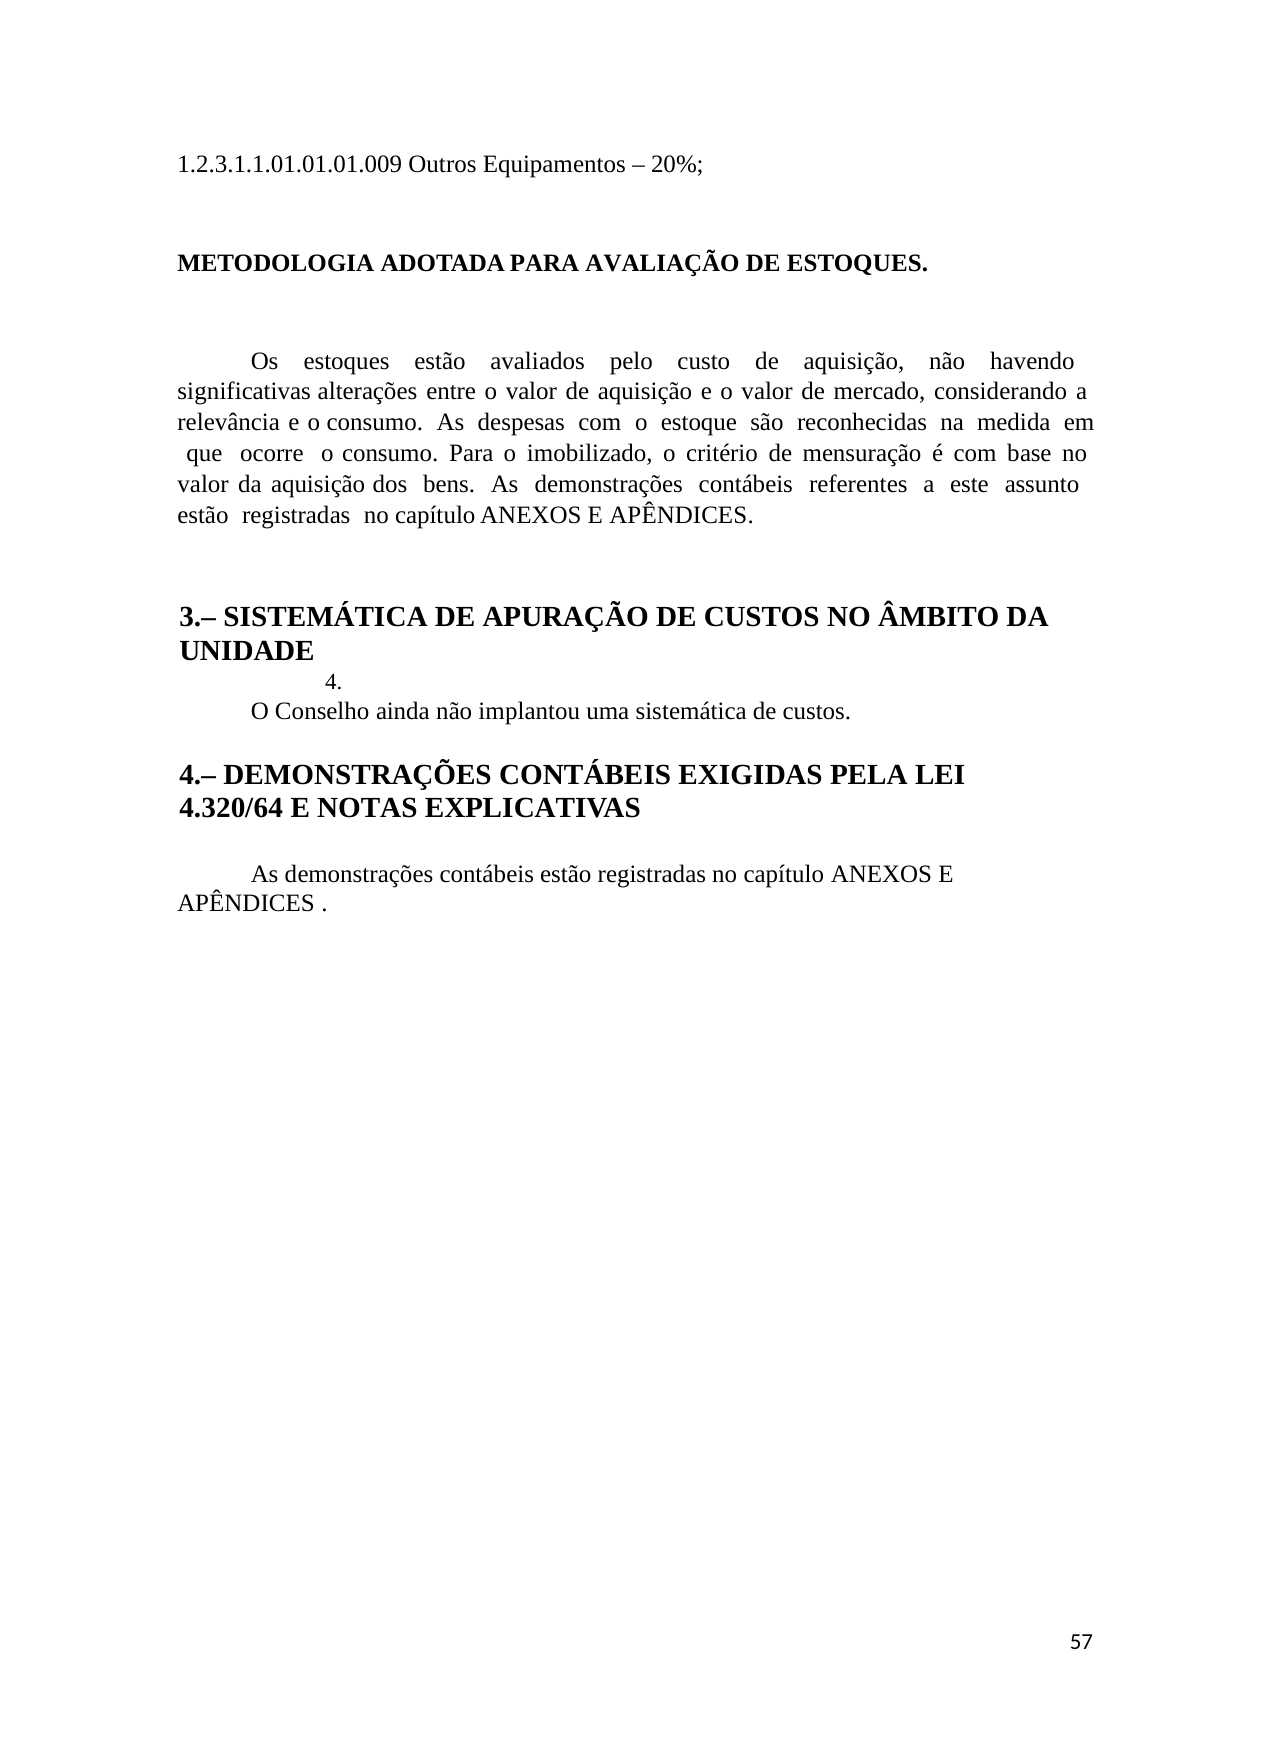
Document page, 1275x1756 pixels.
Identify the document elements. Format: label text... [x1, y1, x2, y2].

text_box 1.2.3.1.1.01.01.01.009 Outros Equipamentos – 20%; METODOLOGIA ADOTADA PARA AVALIAÇÃO DE ESTOQUES. Os estoques estão avaliados pelo custo de aquisição, não havendo significativas alterações entre o valor de aquisição e o valor de mercado, considerando a relevância e o consumo. As despesas com o estoque são reconhecidas na medida em que ocorre o consumo. Para o imobilizado, o critério de mensuração é com base no valor da aquisição dos bens. As demonstrações contábeis referentes a este assunto estão registradas no capítulo ANEXOS E APÊNDICES. – SISTEMÁTICA DE APURAÇÃO DE CUSTOS NO ÂMBITO DA UNIDADE O Conselho ainda não implantou uma sistemática de custos. – DEMONSTRAÇÕES CONTÁBEIS EXIGIDAS PELA LEI 4.320/64 E NOTAS EXPLICATIVAS As demonstrações contábeis estão registradas no capítulo ANEXOS E APÊNDICES . [175, 147, 1096, 905]
text_box 55 [1065, 1626, 1098, 1654]
